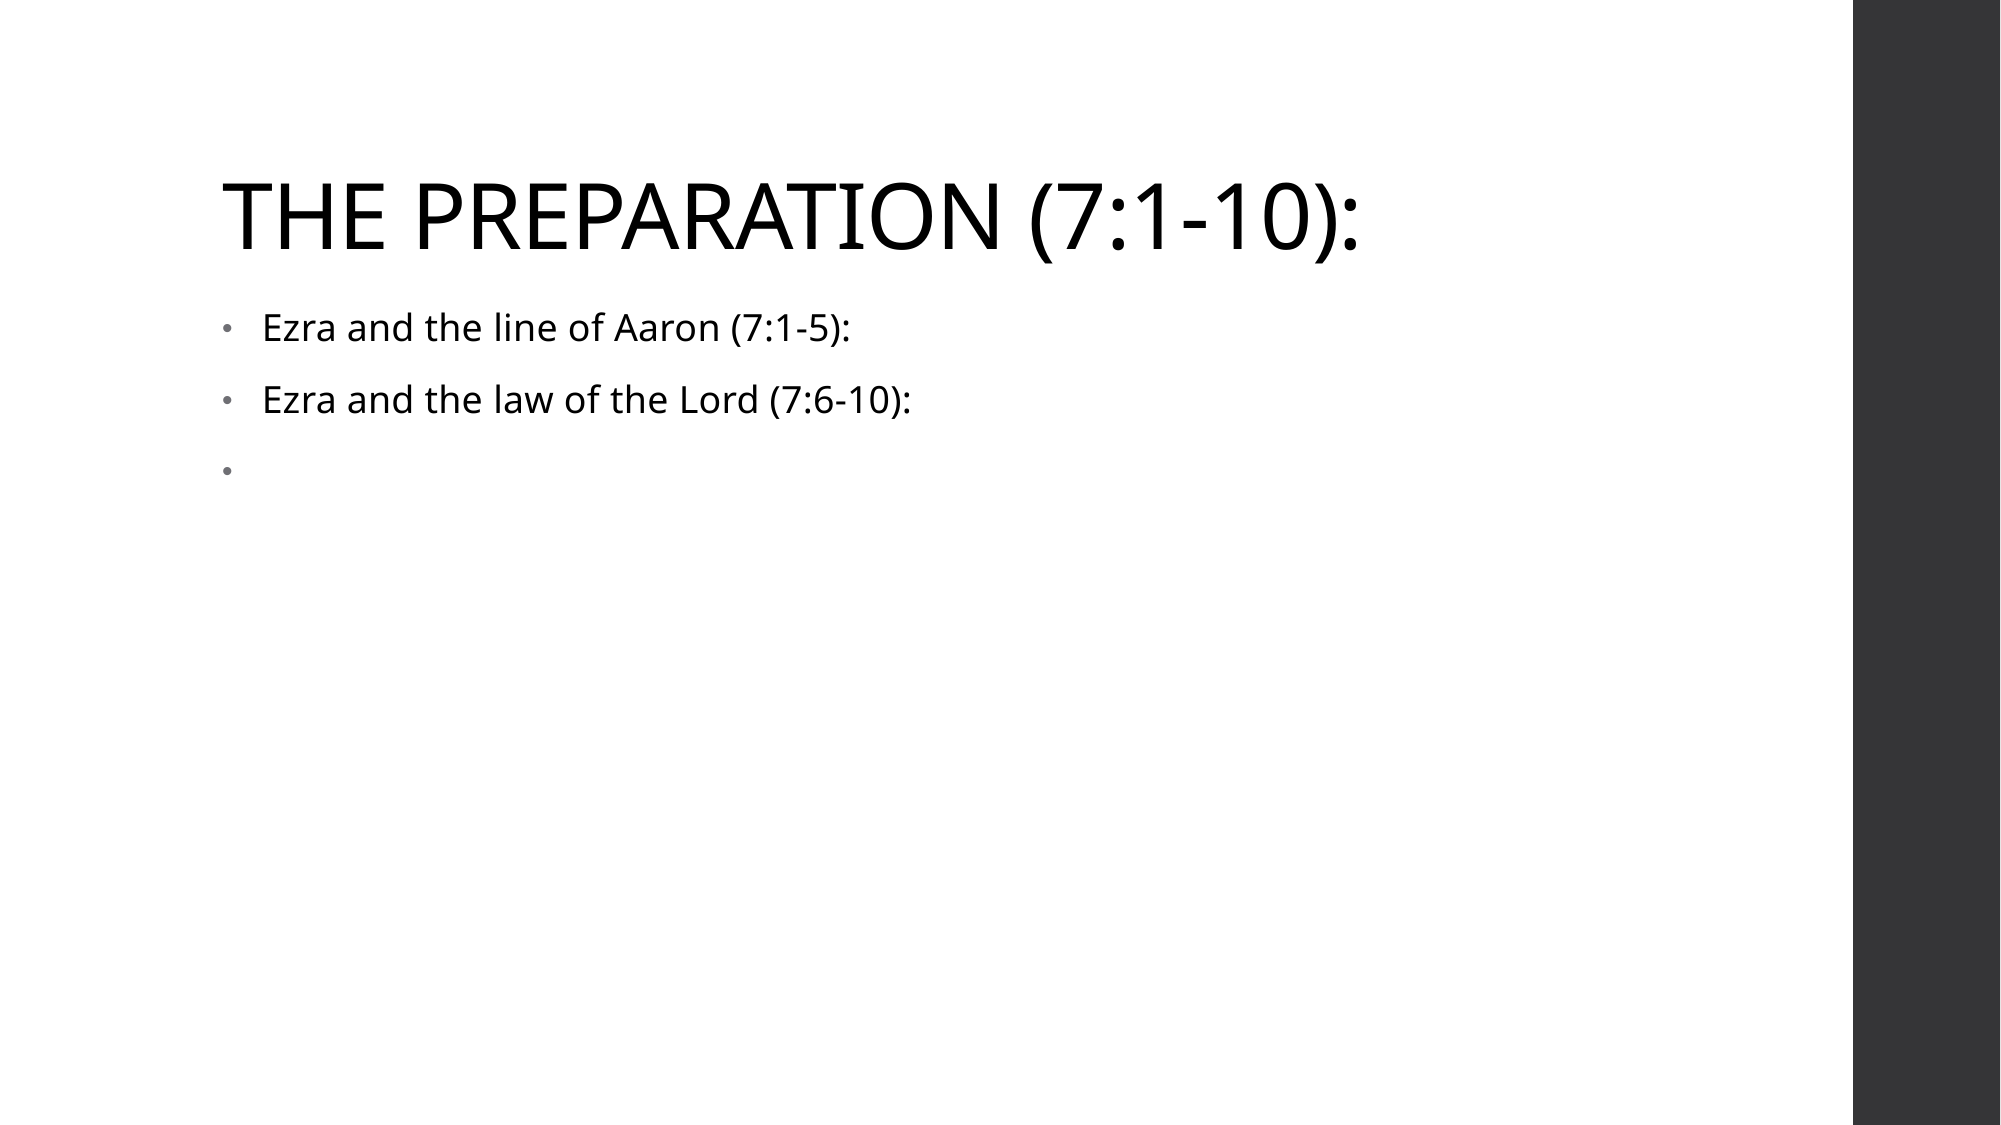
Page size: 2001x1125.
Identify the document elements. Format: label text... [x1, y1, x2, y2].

title THE PREPARATION (7:1-10): [206, 60, 1797, 278]
list Ezra and the line of Aaron (7:1-5): Ezra and the law of the Lord (7:6-10): [206, 299, 1617, 1014]
